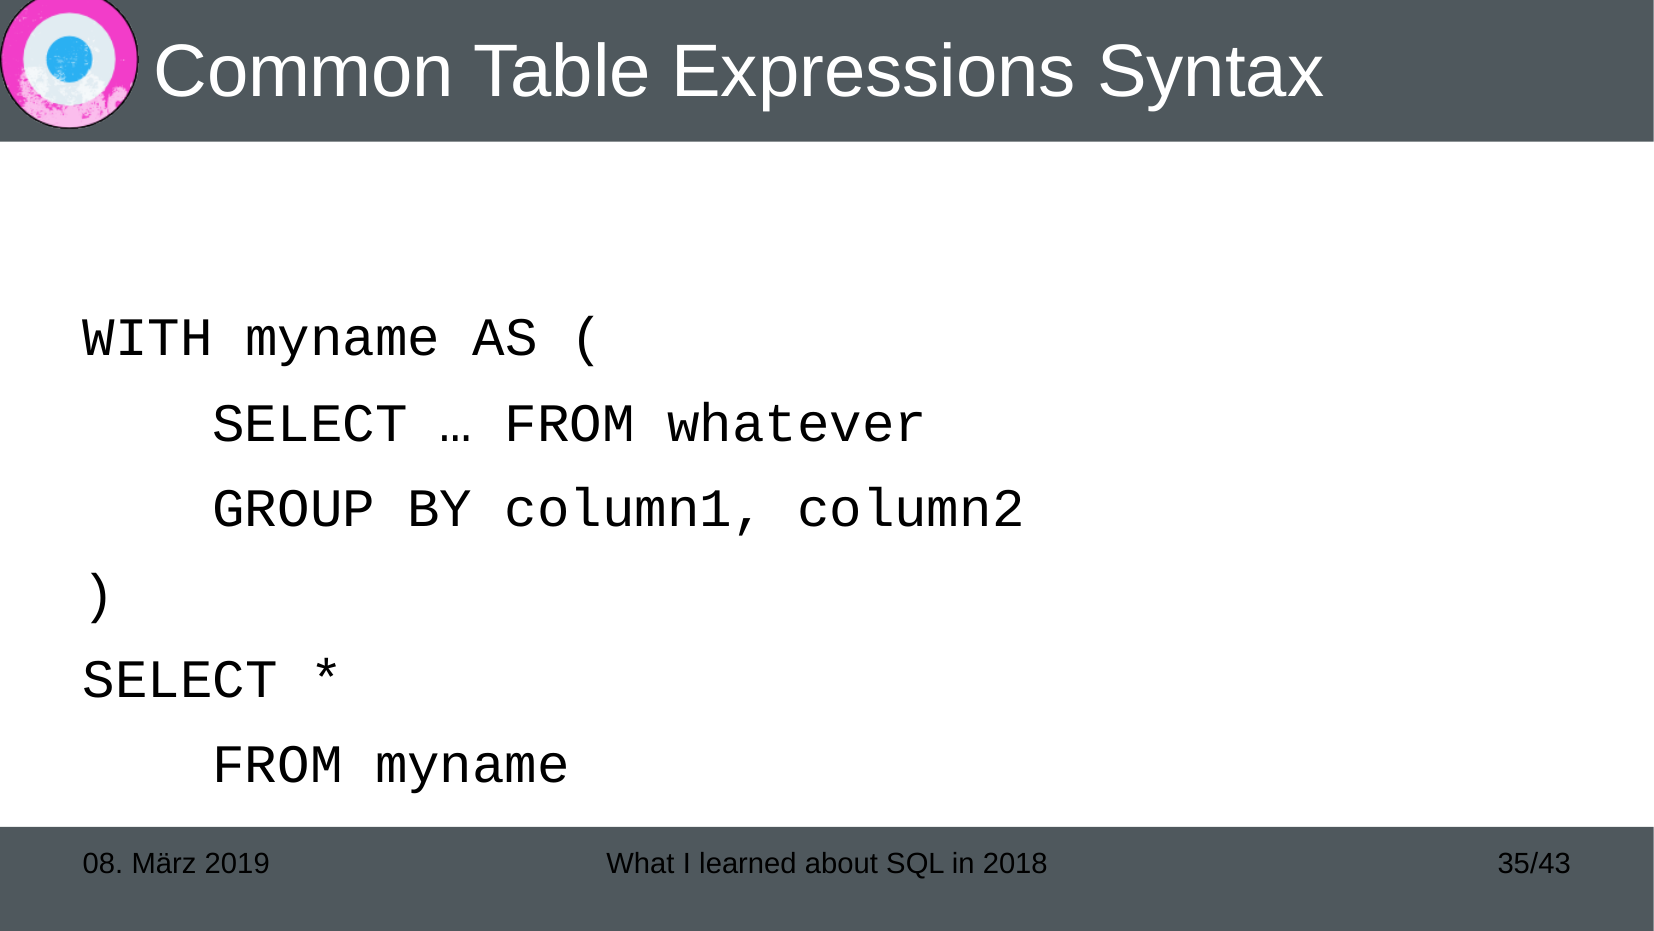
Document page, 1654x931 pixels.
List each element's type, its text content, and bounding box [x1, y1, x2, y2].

title Common Table Expressions Syntax [153, 5, 1654, 136]
list WITH myname AS ( SELECT … FROM whatever GROUP BY column1, column2 ) SELECT * FROM myname [82, 141, 1571, 815]
picture [0, 0, 228, 148]
